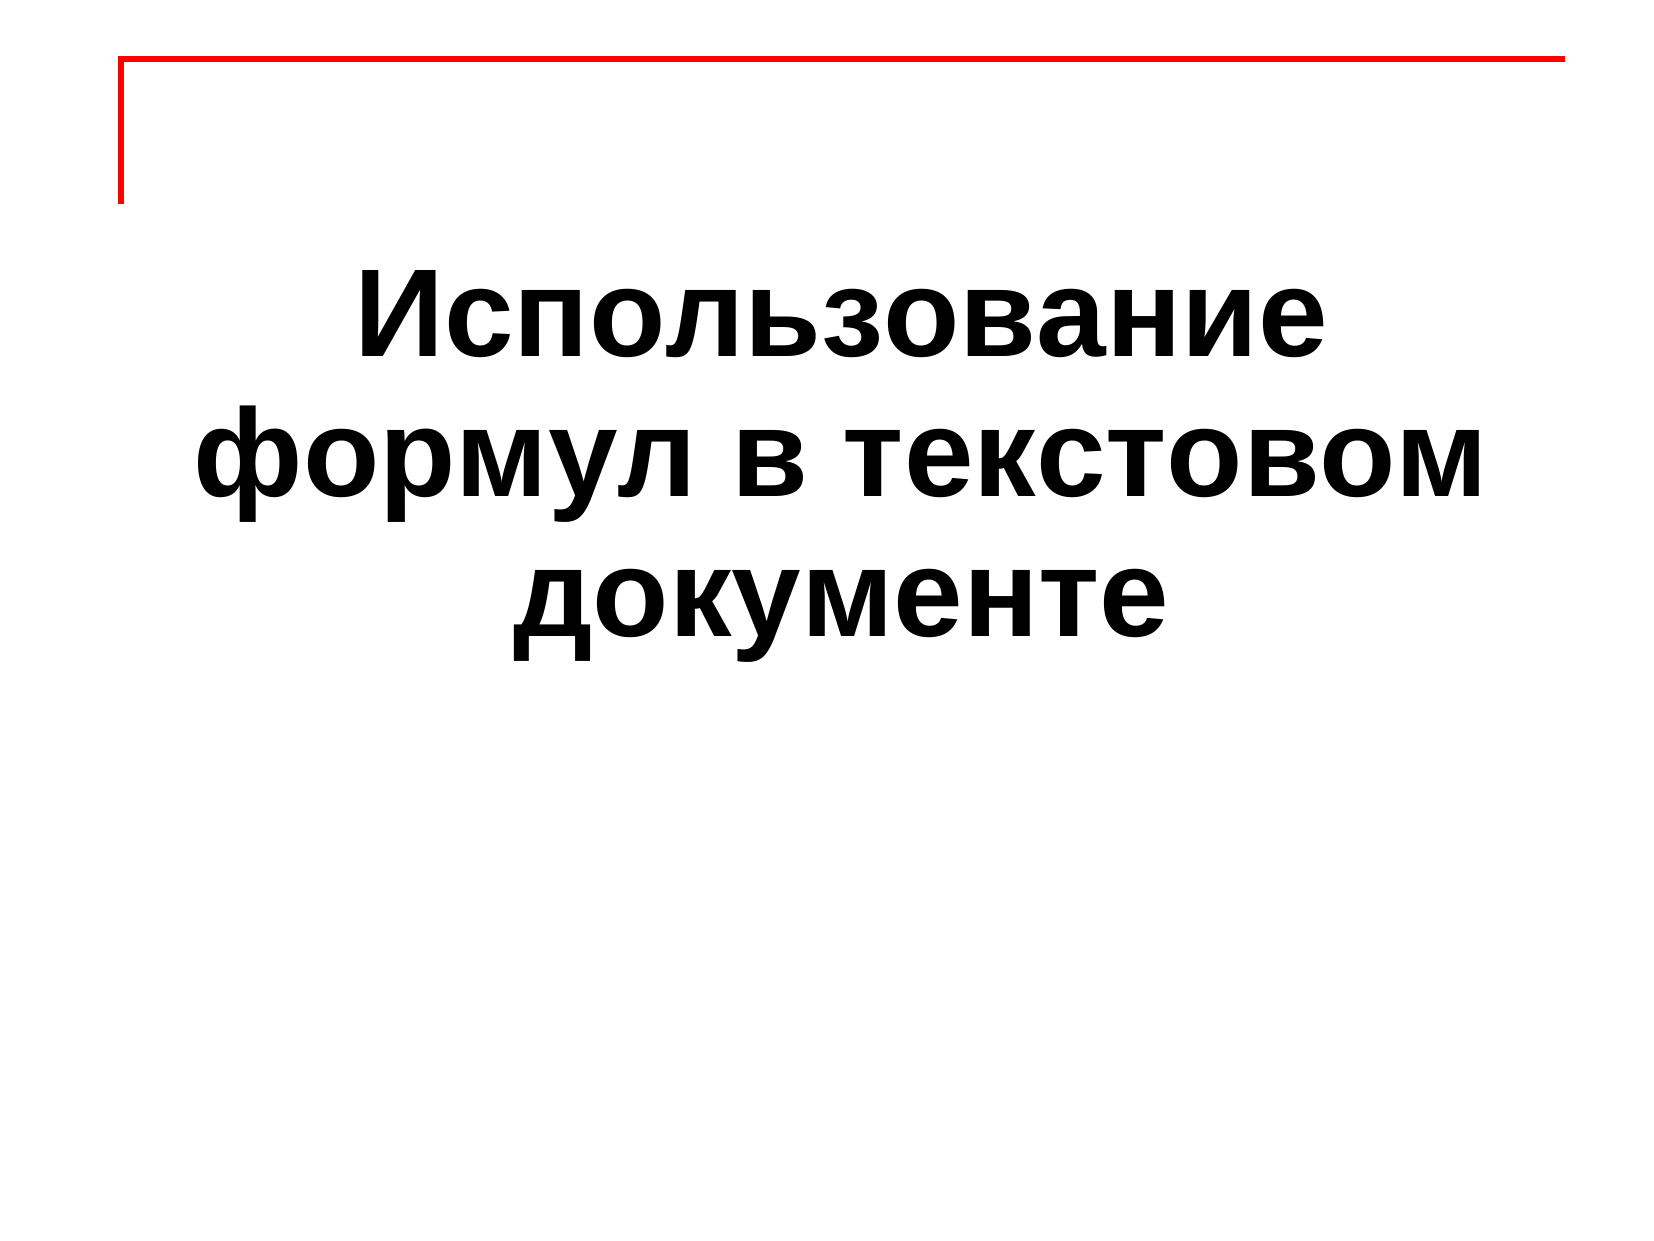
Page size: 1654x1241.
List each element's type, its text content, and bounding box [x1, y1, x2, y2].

text_box Использование формул в текстовом документе [147, 236, 1536, 671]
